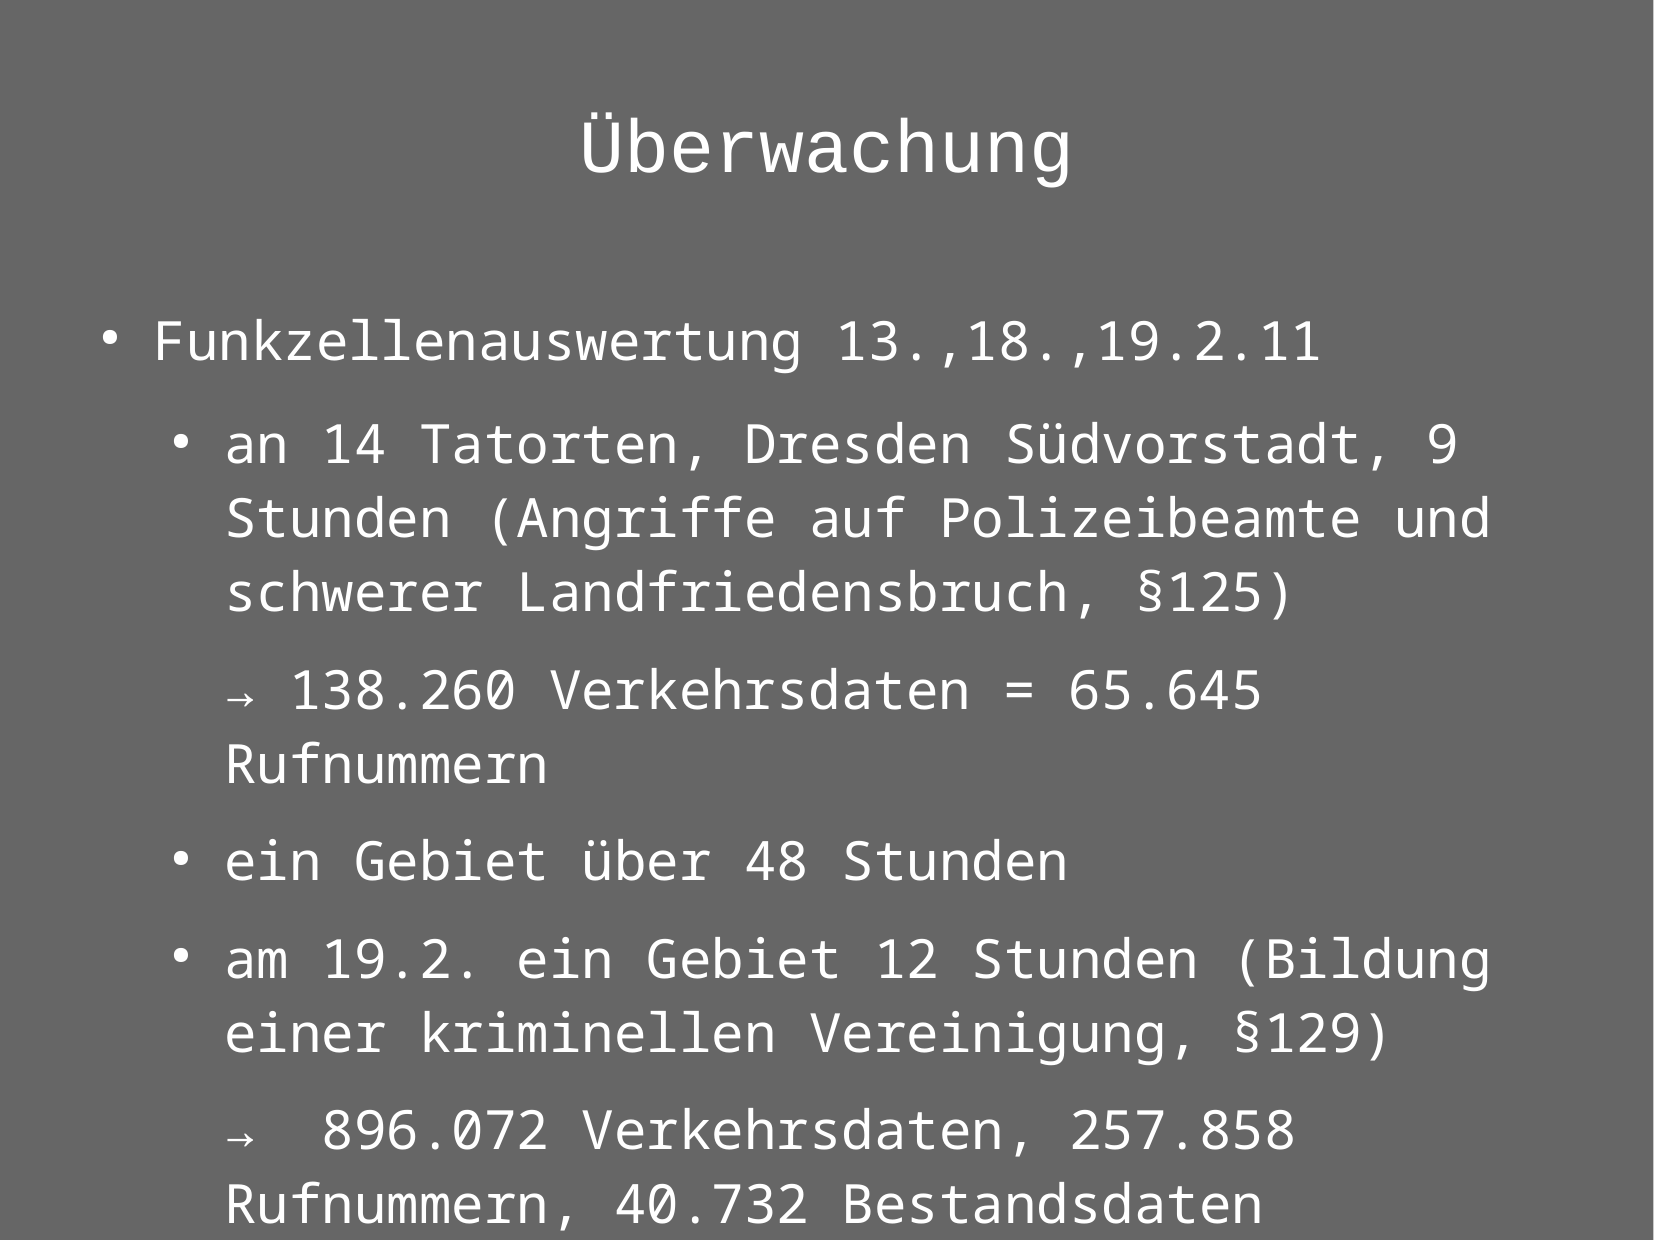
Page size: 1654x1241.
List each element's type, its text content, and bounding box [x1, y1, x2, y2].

title Überwachung [82, 49, 1571, 257]
list Funkzellenauswertung 13.,18.,19.2.11 an 14 Tatorten, Dresden Südvorstadt, 9 Stunden (Angriffe auf Polizeibeamte und schwerer Landfriedensbruch, §125) → 138.260 Verkehrsdaten = 65.645 Rufnummern ein Gebiet über 48 Stunden am 19.2. ein Gebiet 12 Stunden (Bildung einer kriminellen Vereinigung, §129) → 896.072 Verkehrsdaten, 257.858 Rufnummern, 40.732 Bestandsdaten insg. 1 Mio. Datensätze über 250.000 Betroffene [82, 301, 1571, 1181]
